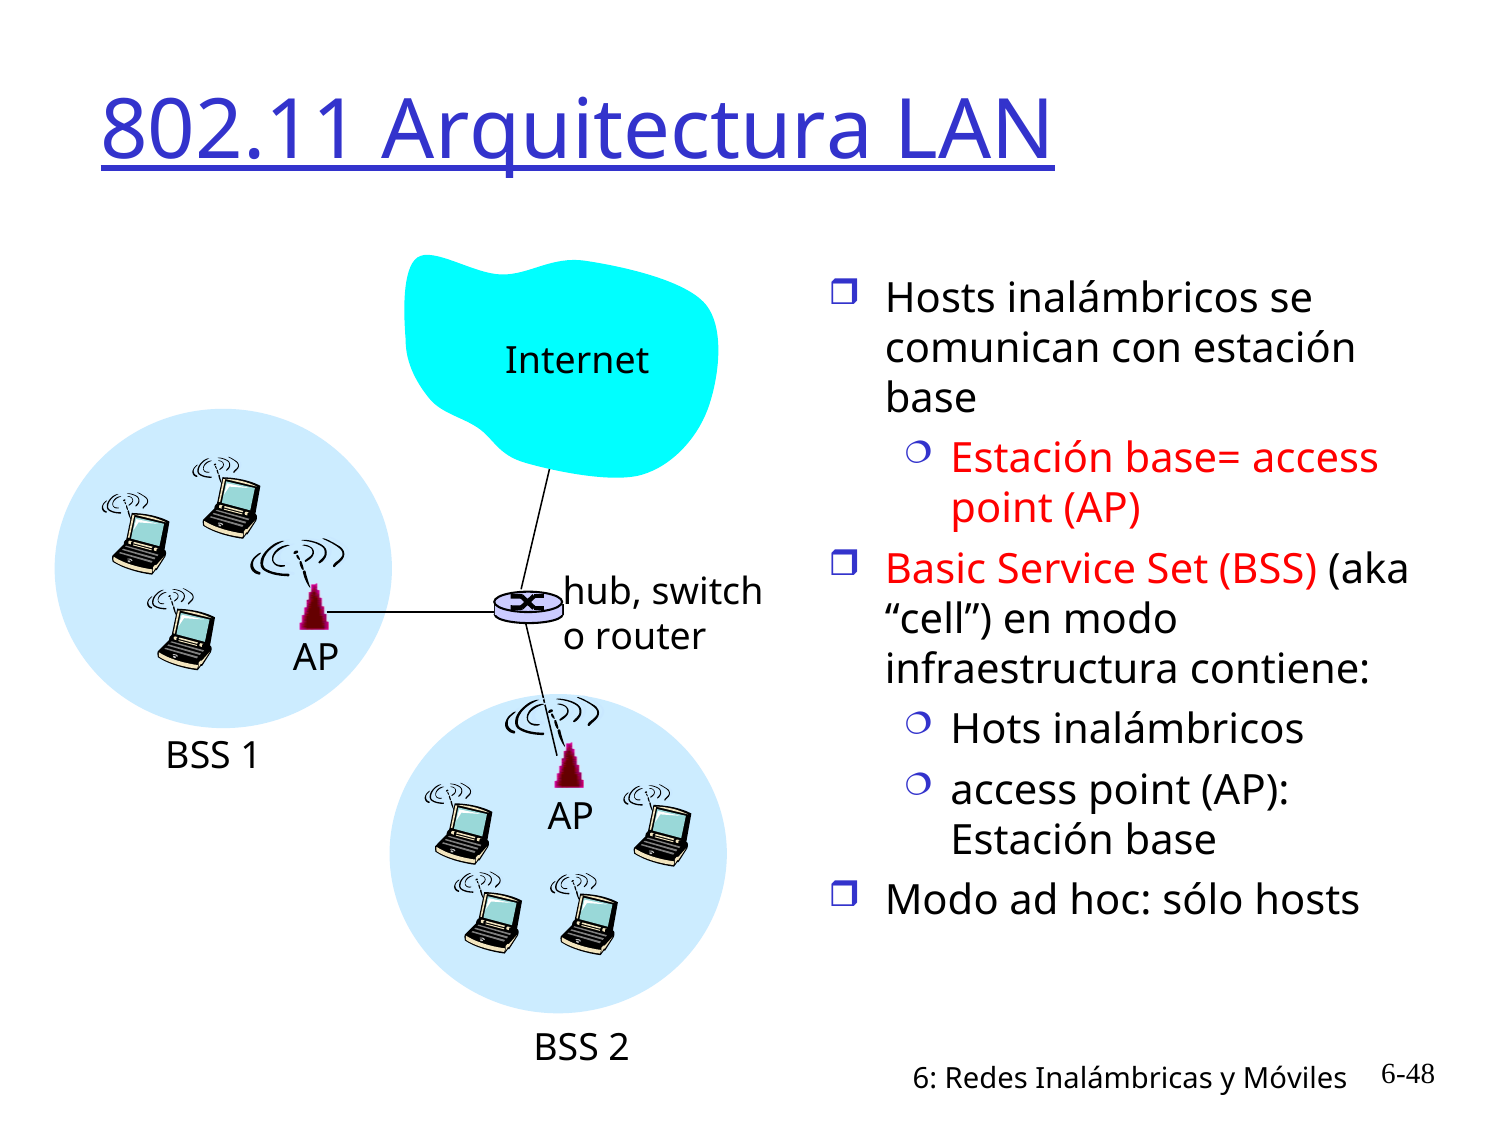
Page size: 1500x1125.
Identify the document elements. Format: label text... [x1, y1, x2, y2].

picture [549, 871, 618, 956]
picture [424, 781, 493, 865]
picture [299, 583, 329, 630]
text_box [494, 591, 547, 624]
picture [146, 586, 216, 671]
picture [623, 782, 692, 867]
text_box Internet [490, 328, 665, 389]
text_box AP [278, 625, 355, 687]
text_box [404, 254, 719, 478]
text_box hub, switch o router [547, 559, 779, 665]
title 802.11 Arquitectura LAN [85, 32, 1361, 221]
picture [192, 455, 261, 539]
text_box AP [532, 784, 610, 846]
text_box BSS 1 [150, 723, 285, 784]
text_box BSS 2 [518, 1015, 646, 1076]
picture [554, 742, 584, 788]
text_box [389, 694, 727, 1014]
text_box [329, 613, 386, 669]
picture [101, 490, 170, 575]
picture [453, 870, 523, 954]
text_box [54, 408, 392, 723]
text_box Hosts inalámbricos se comunican con estación base Estación base= access point (AP) Basic Service Set (BSS) (aka “cell”) en modo infraestructura contiene: Hots inalámbricos access point (AP): Estación base Modo ad hoc: sólo hosts [813, 263, 1459, 976]
